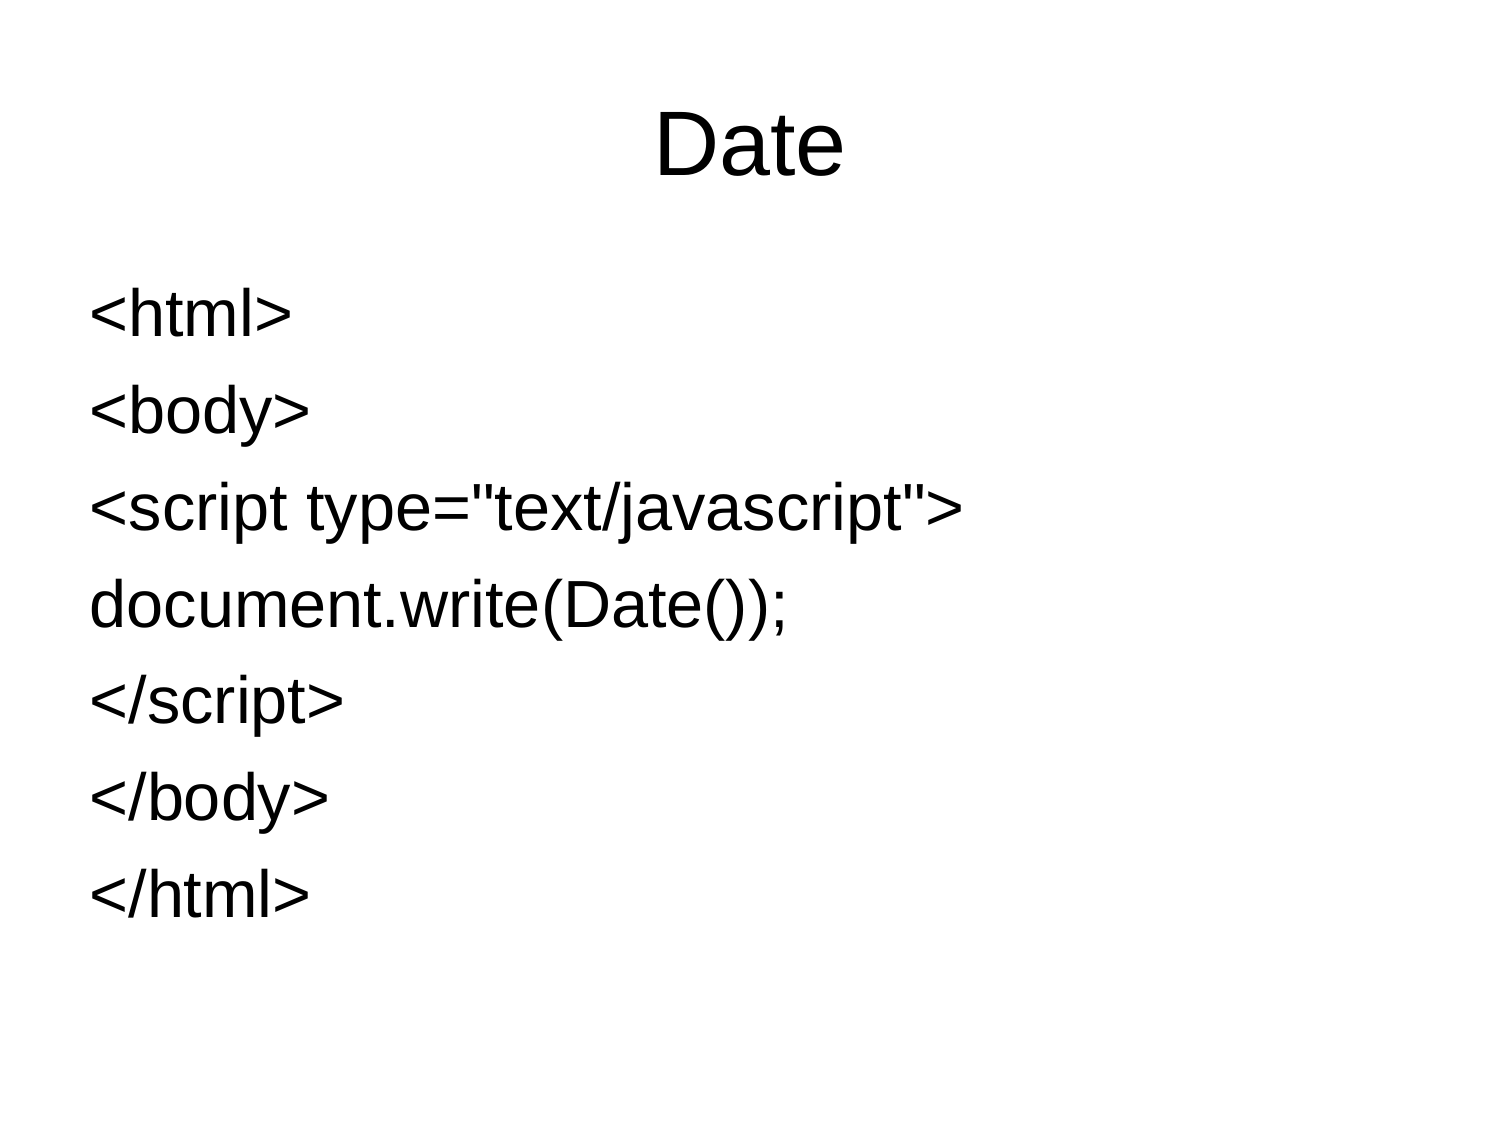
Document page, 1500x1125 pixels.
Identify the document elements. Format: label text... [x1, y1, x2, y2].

title Date [75, 45, 1426, 233]
list <html> <body> <script type="text/javascript"> document.write(Date()); </script> </body> </html> [75, 262, 1426, 1005]
